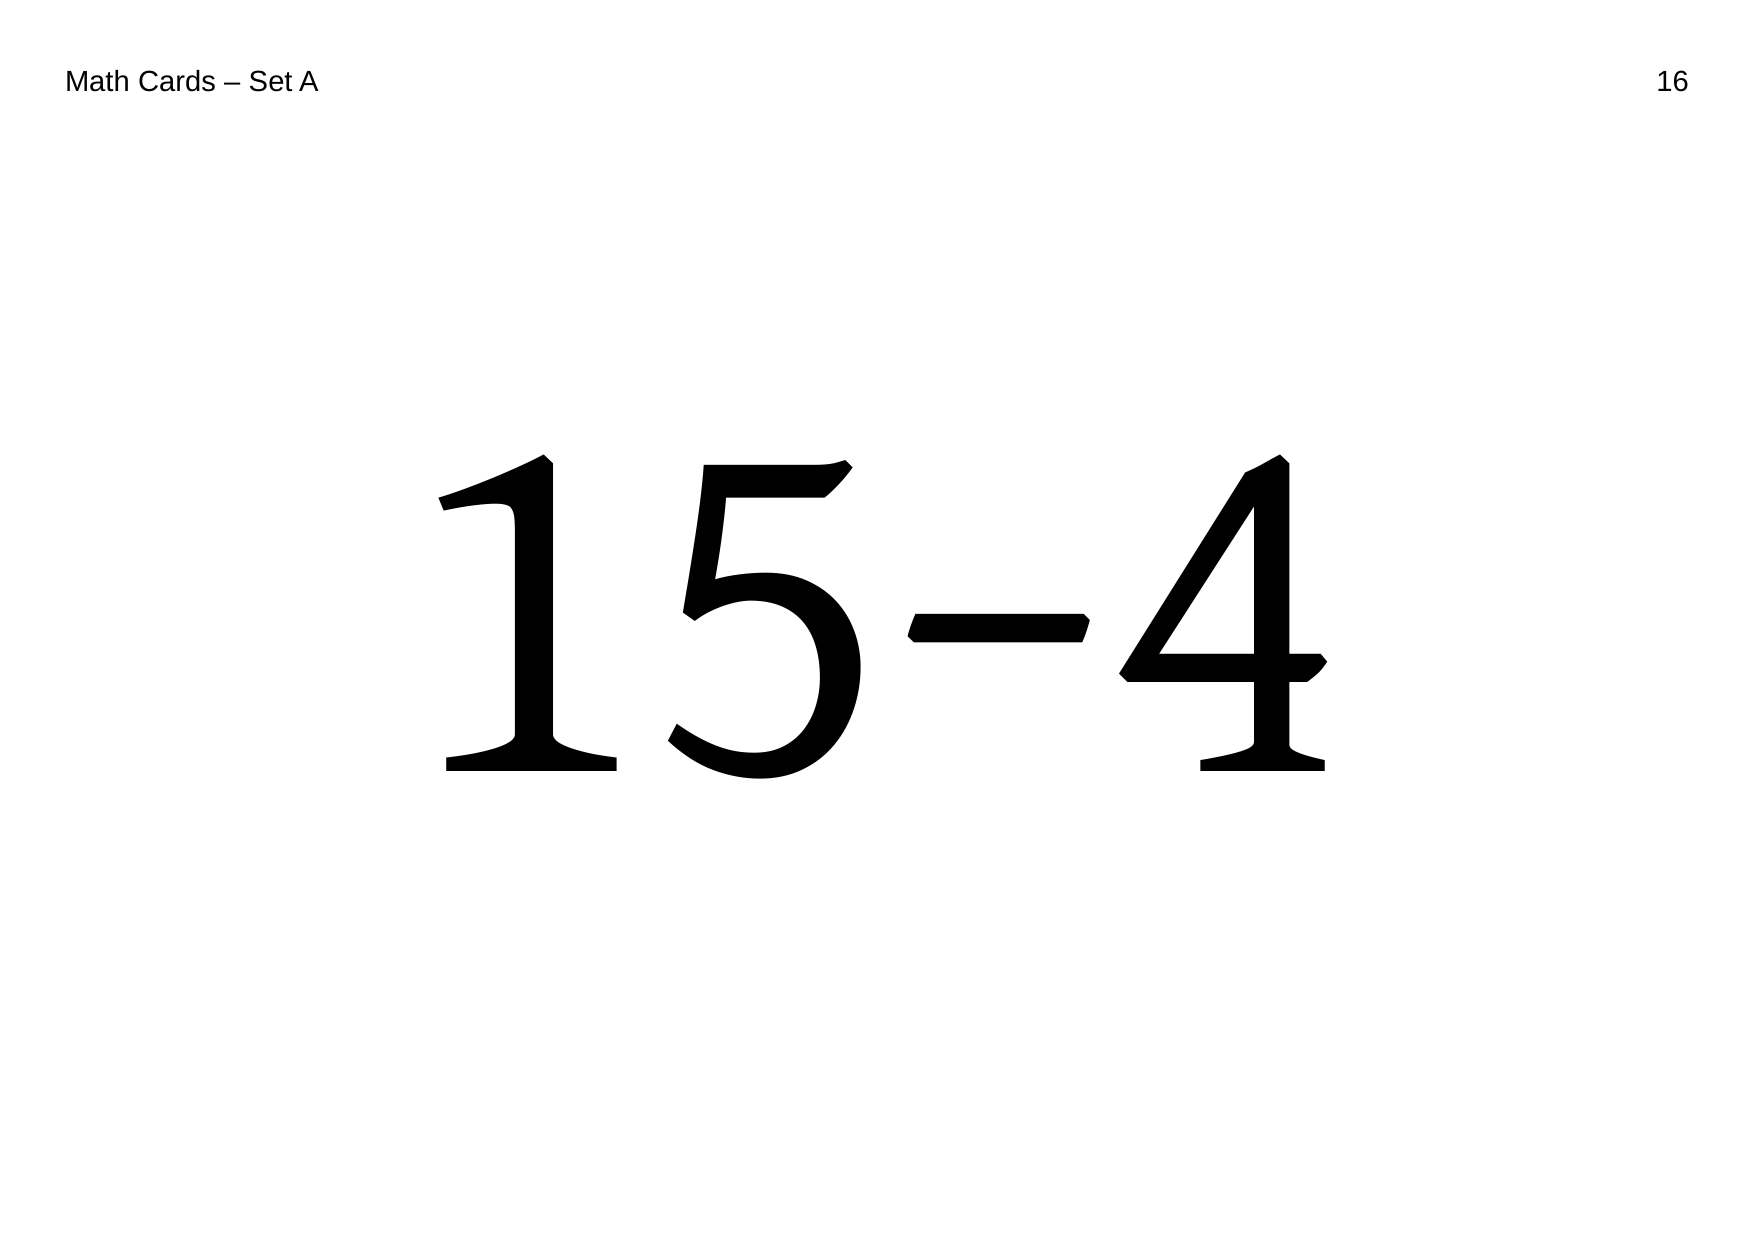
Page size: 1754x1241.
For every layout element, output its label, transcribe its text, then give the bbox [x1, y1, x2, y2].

text_box Math Cards – Set A [59, 59, 326, 104]
text_box 16 [1650, 59, 1695, 104]
text_box 15−4 [397, 318, 1357, 922]
